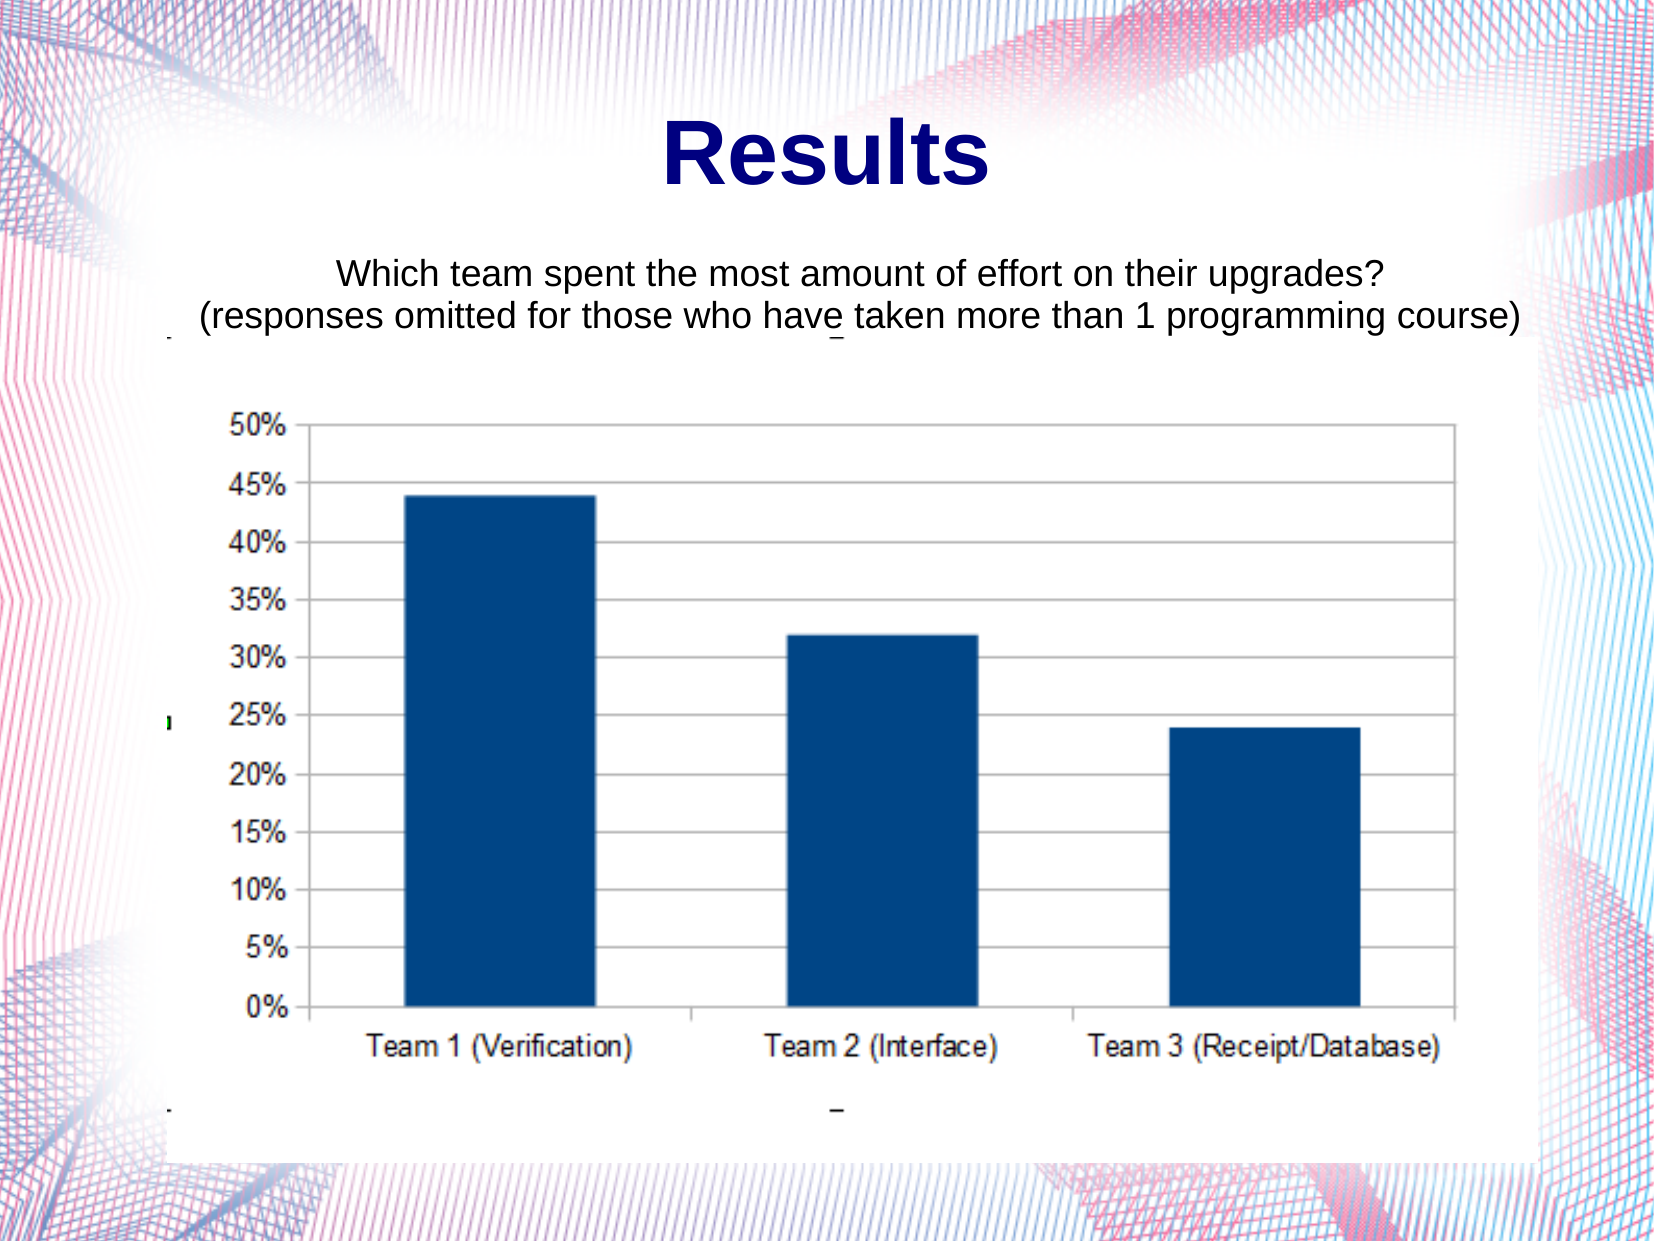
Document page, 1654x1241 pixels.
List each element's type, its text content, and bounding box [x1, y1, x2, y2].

list Which team spent the most amount of effort on their upgrades? (responses omitted for those who have taken more than 1 programming course) [112, 252, 1538, 338]
title Results [82, 49, 1571, 257]
picture [0, 0, 1654, 1241]
